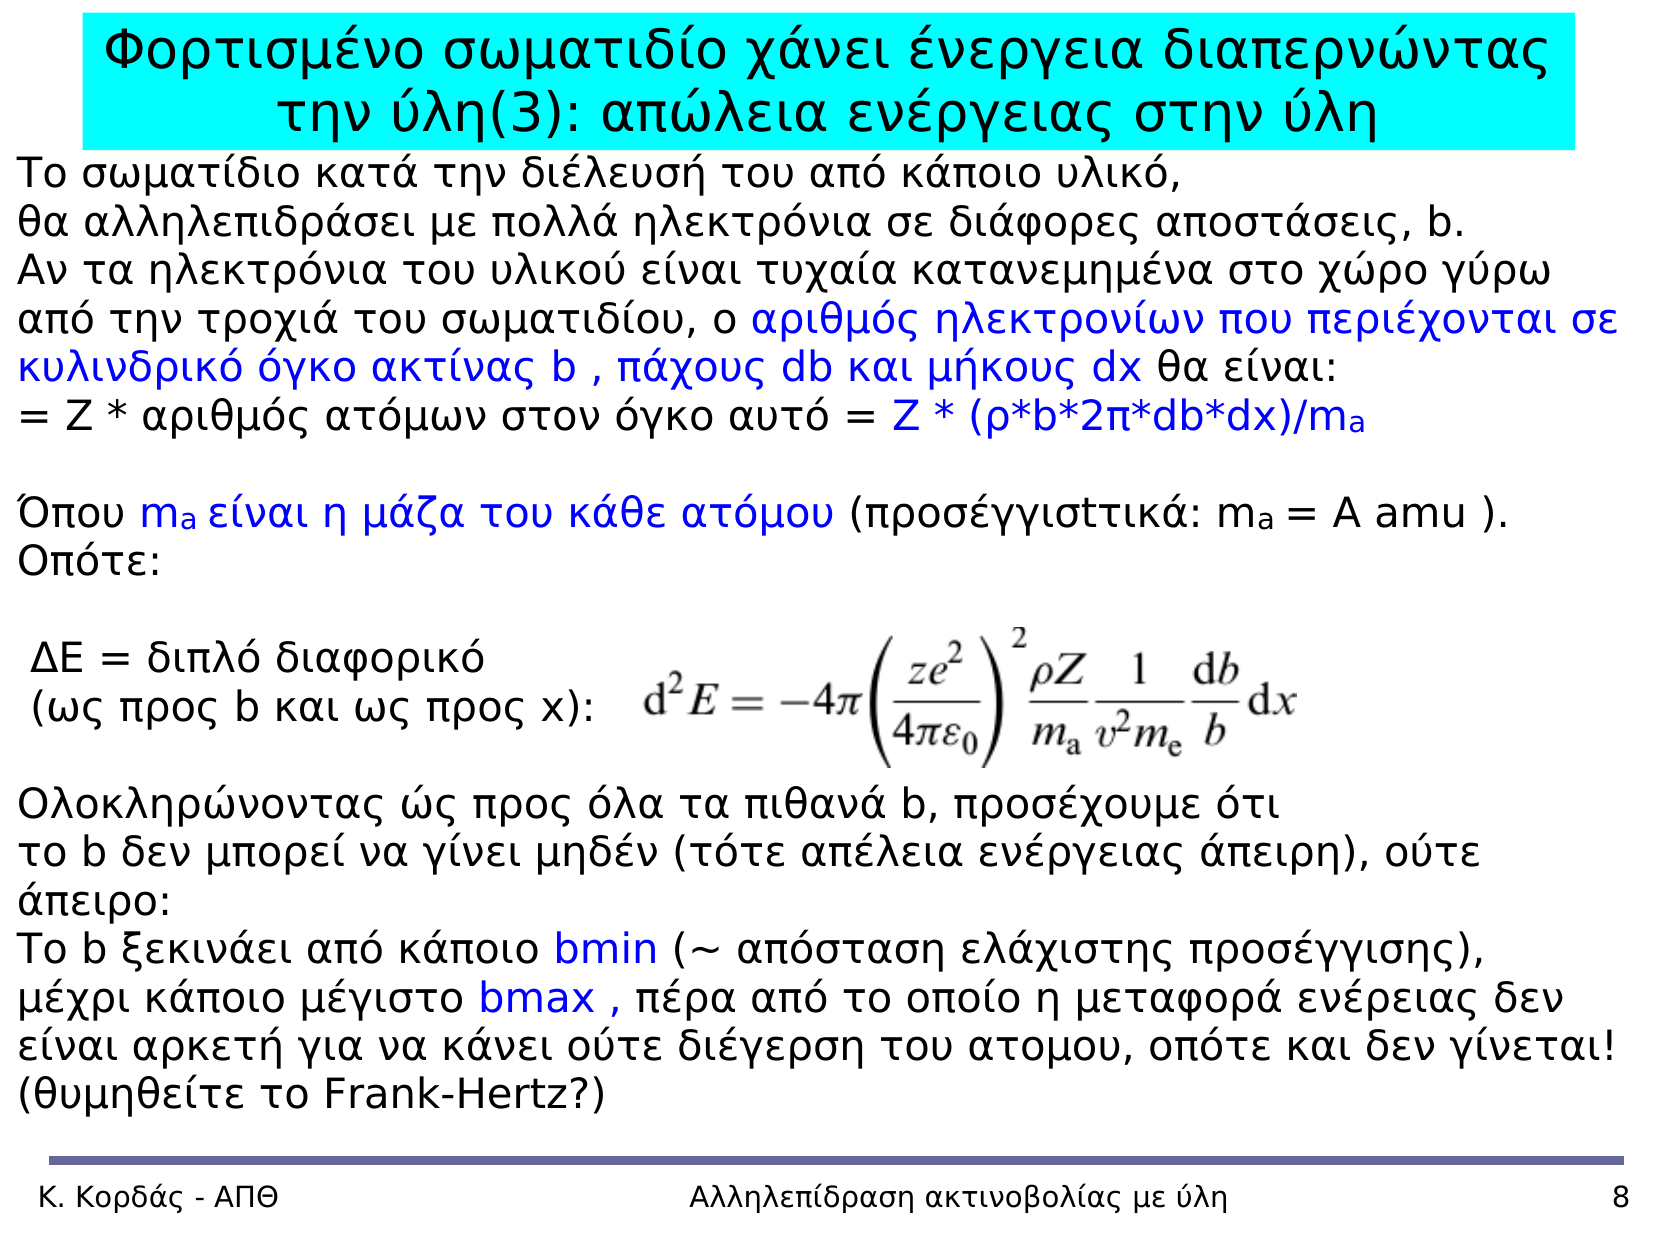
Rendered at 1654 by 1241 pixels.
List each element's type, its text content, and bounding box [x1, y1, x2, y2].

title Φορτισμένο σωματιδίο χάνει ένεργεια διαπερνώντας την ύλη(3): απώλεια ενέργειας στην ύλη [82, 12, 1576, 141]
picture [621, 627, 1297, 768]
text_box Το σωματίδιο κατά την διέλευσή του από κάποιο υλικό, θα αλληλεπιδράσει με πολλά ηλεκτρόνια σε διάφορες αποστάσεις, b. Αν τα ηλεκτρόνια του υλικού είναι τυχαία κατανεμημένα στο χώρο γύρω από την τροχιά του σωματιδίου, ο αριθμός ηλεκτρονίων που περιέχονται σε κυλινδρικό όγκο ακτίνας b , πάχους db και μήκους dx θα είναι: = Z * αριθμός ατόμων στον όγκο αυτό = Ζ * (ρ*b*2π*db*dx)/ma Όπου ma είναι η μάζα του κάθε ατόμου (προσέγγισtτικά: ma = Α amu ). Οπότε: ΔΕ = διπλό διαφορικό (ως προς b και ως προς x): Ολοκληρώνοντας ώς προς όλα τα πιθανά b, προσέχουμε ότι το b δεν μπορεί να γίνει μηδέν (τότε απέλεια ενέργειας άπειρη), ούτε άπειρο: Το b ξεκινάει από κάποιο bmin (~ απόσταση ελάχιστης προσέγγισης), μέχρι κάποιο μέγιστο bmax , πέρα από το οποίο η μεταφορά ενέρειας δεν είναι αρκετή για να κάνει ούτε διέγερση του ατομου, οπότε και δεν γίνεται! (θυμηθείτε το Frank-Hertz?) [2, 141, 1654, 1241]
